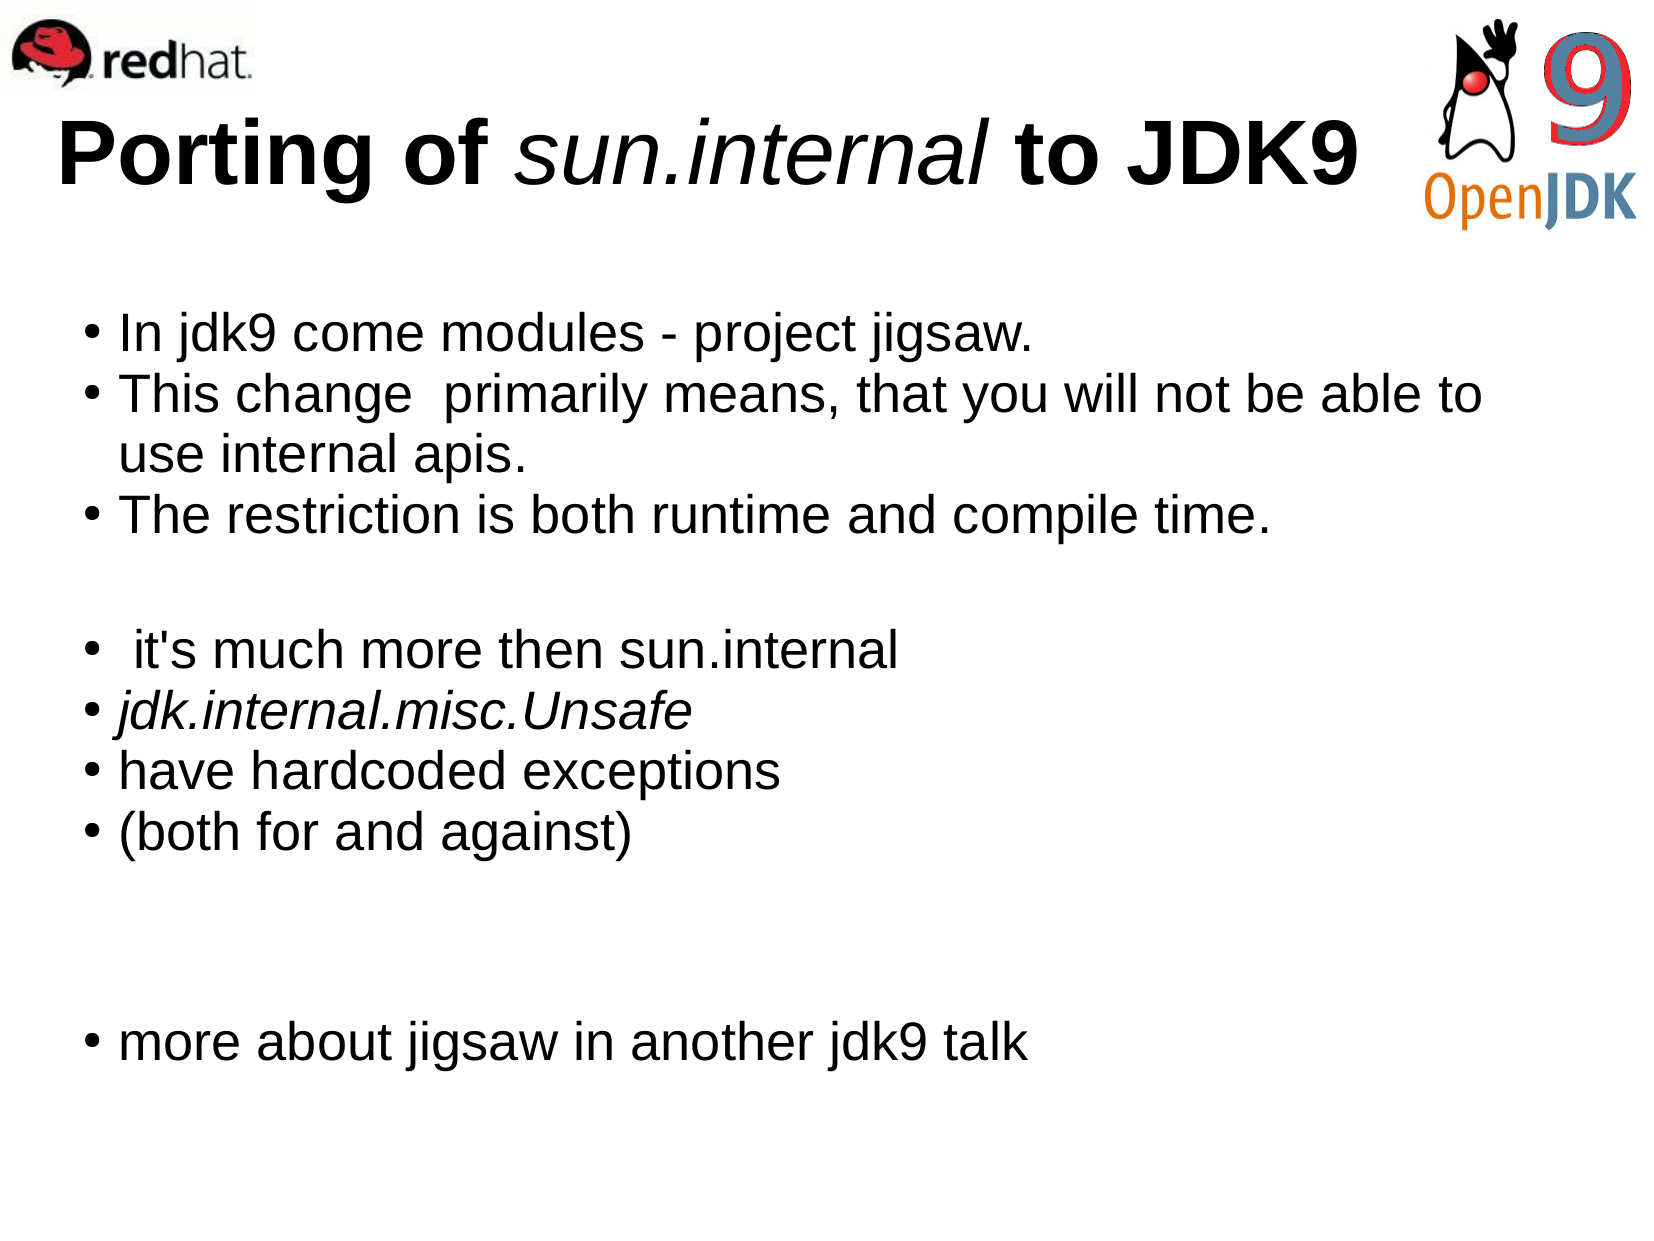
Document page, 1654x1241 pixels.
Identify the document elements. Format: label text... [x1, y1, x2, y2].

subtitle In jdk9 come modules - project jigsaw. This change primarily means, that you will not be able to use internal apis. The restriction is both runtime and compile time. it's much more then sun.internal jdk.internal.misc.Unsafe have hardcoded exceptions (both for and against) more about jigsaw in another jdk9 talk [82, 163, 1571, 1136]
picture [0, 3, 256, 92]
title Porting of sun.internal to JDK9 [0, 49, 1410, 257]
picture [1410, 4, 1650, 245]
